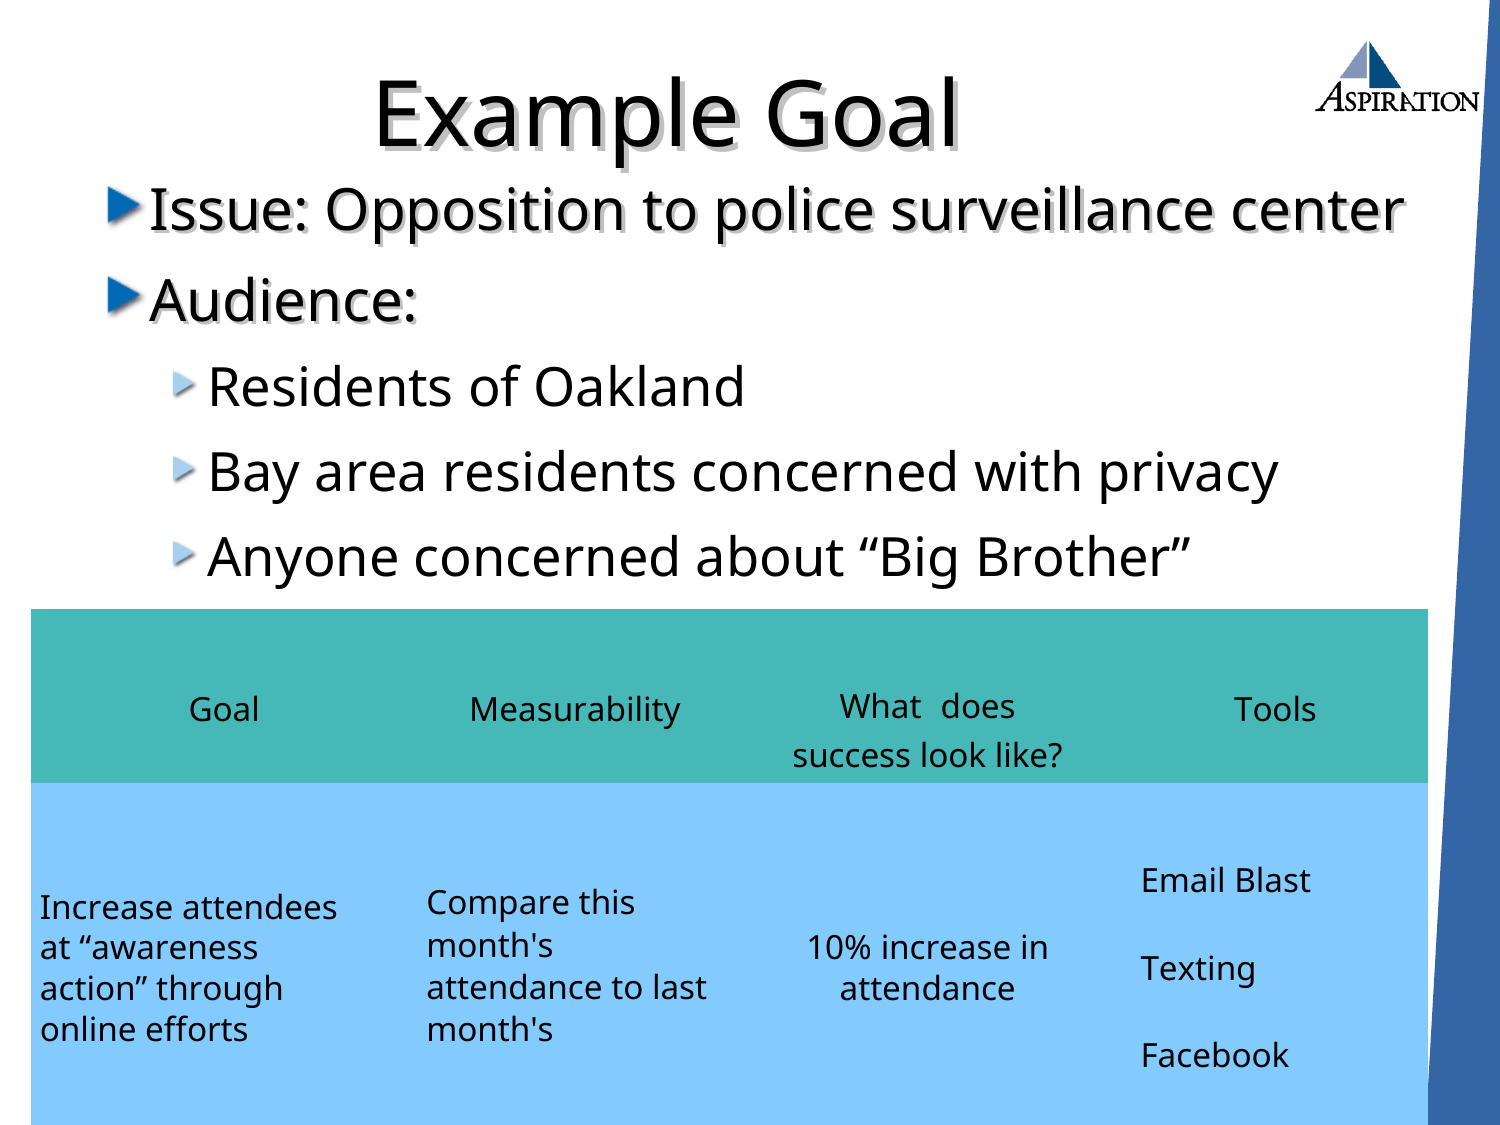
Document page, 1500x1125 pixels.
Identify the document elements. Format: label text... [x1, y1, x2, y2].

table_header Measurability [380, 609, 733, 783]
table_cell 10% increase in attendance [733, 783, 1085, 1125]
picture [1315, 41, 1480, 120]
table_cell Increase attendees at “awareness action” through online efforts [31, 783, 380, 1125]
table_header Tools [1085, 609, 1428, 783]
table_cell Email Blast Texting Facebook [1085, 783, 1428, 1125]
list Issue: Opposition to police surveillance center Audience: Residents of Oakland Bay area residents concerned with privacy Anyone concerned about “Big Brother” [49, 168, 1447, 821]
table_cell Compare this month's attendance to last month's [380, 783, 733, 1125]
table_header Goal [31, 609, 380, 783]
title Example Goal [49, 19, 1284, 168]
table_header What does success look like? [733, 609, 1085, 783]
